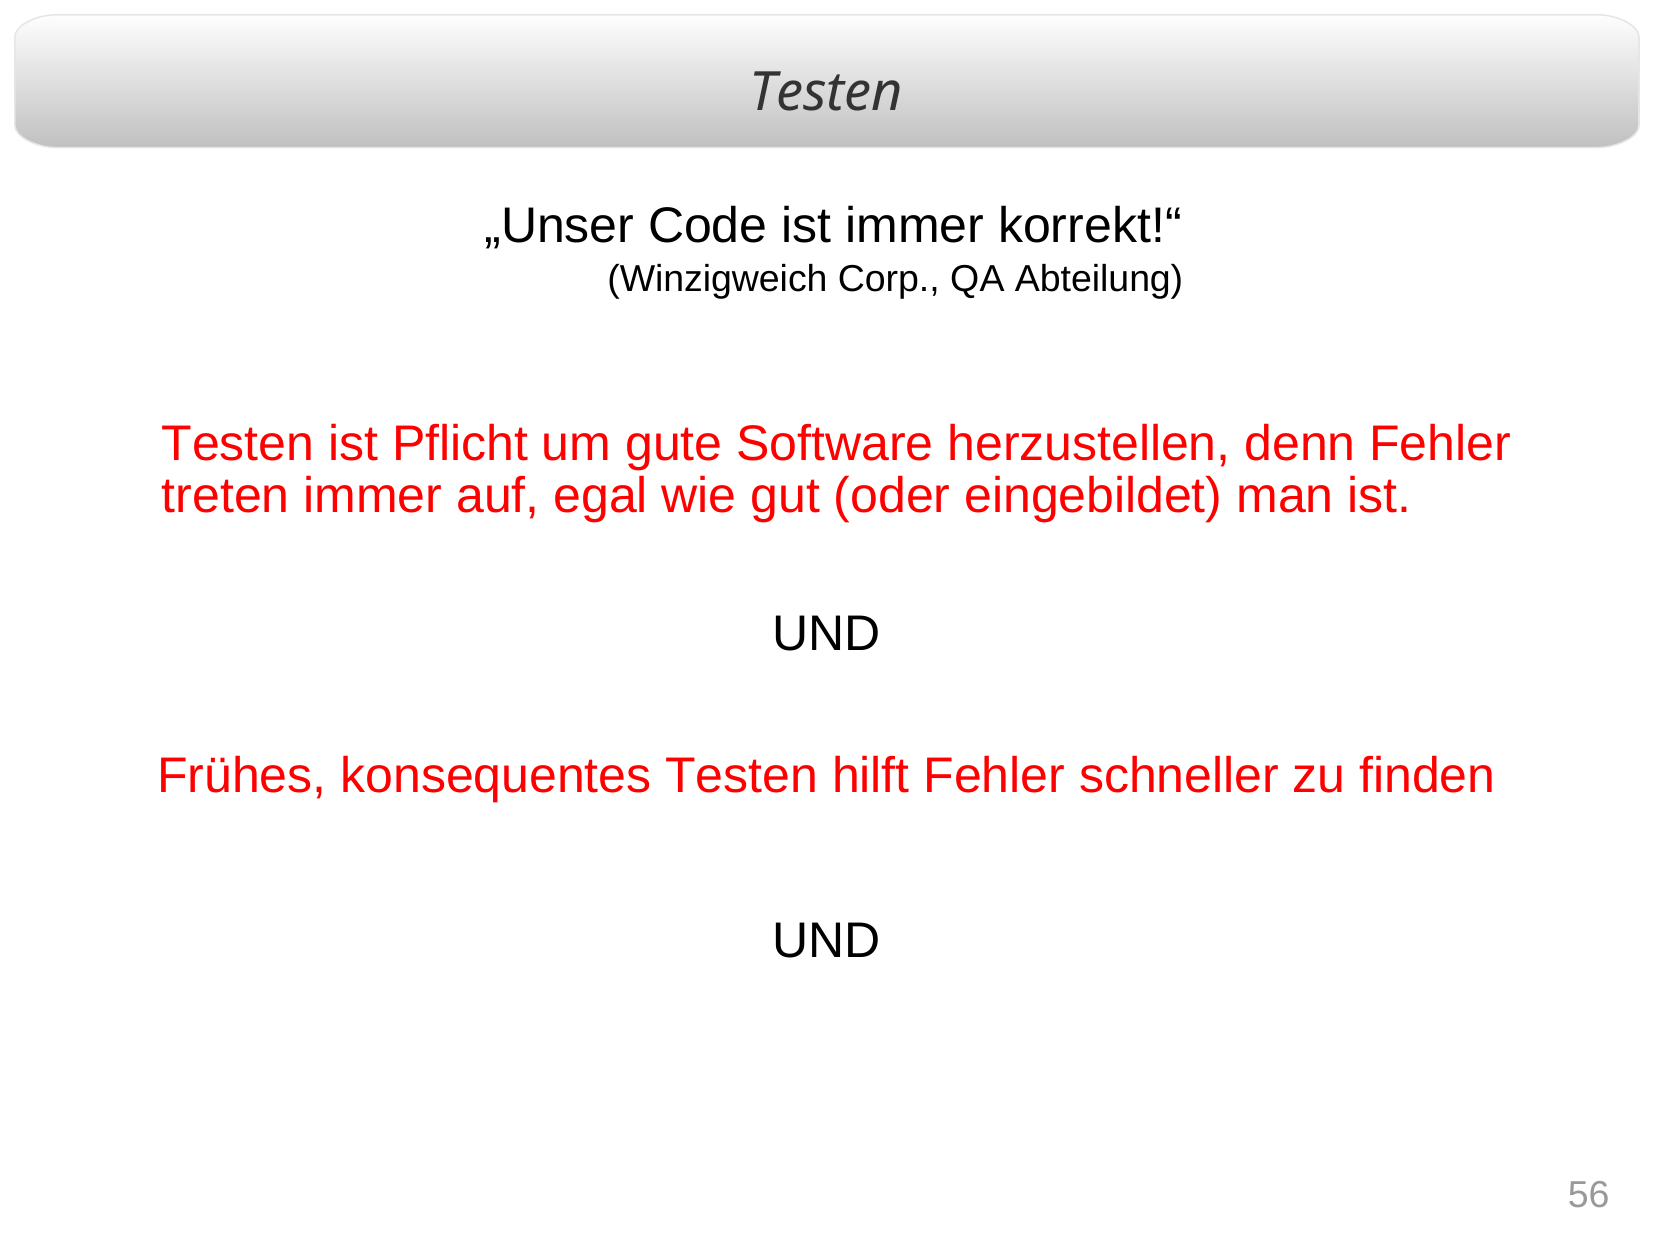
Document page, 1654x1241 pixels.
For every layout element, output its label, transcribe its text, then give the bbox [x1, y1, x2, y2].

title Testen [29, 29, 1624, 148]
text_box „Unser Code ist immer korrekt!“ (Winzigweich Corp., QA Abteilung)‏ [455, 194, 1199, 307]
text_box Frühes, konsequentes Testen hilft Fehler schneller zu finden [142, 743, 1512, 815]
text_box Testen ist Pflicht um gute Software herzustellen, denn Fehler treten immer auf, egal wie gut (oder eingebildet) man ist. [146, 411, 1529, 539]
text_box UND [758, 601, 896, 672]
text_box UND [758, 909, 896, 980]
